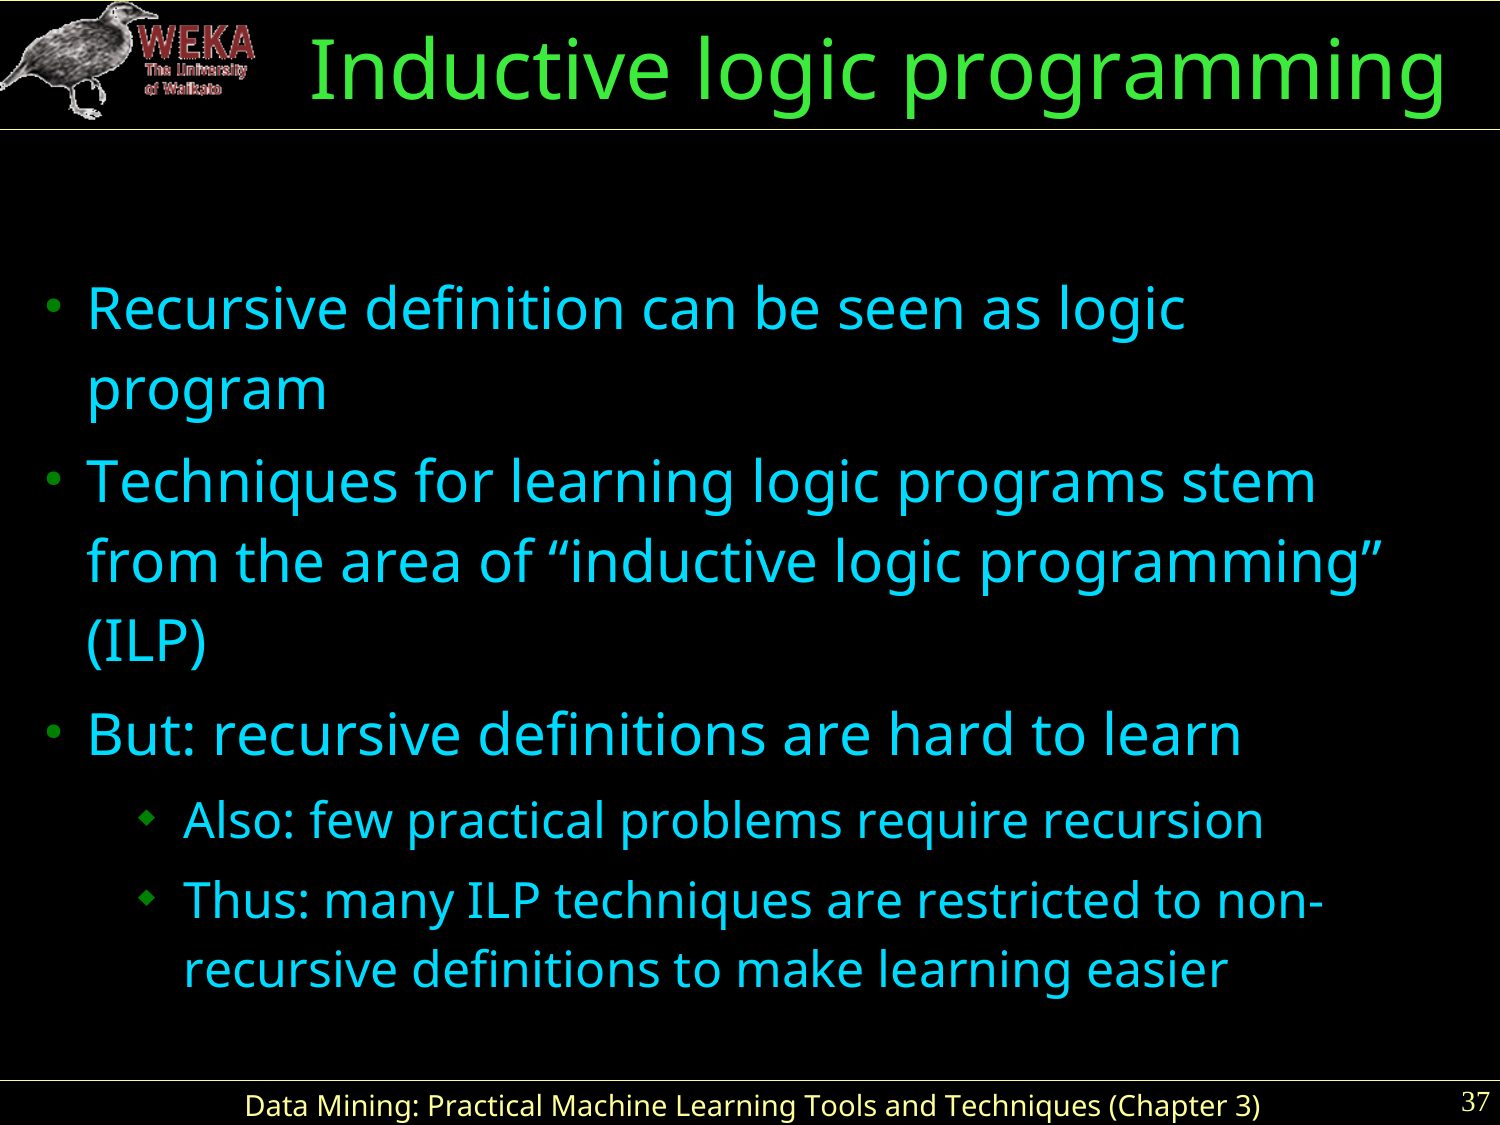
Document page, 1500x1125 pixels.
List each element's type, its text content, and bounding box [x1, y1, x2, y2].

title Inductive logic programming [295, 0, 1500, 148]
picture [0, 1, 266, 129]
text_box Recursive definition can be seen as logic program Techniques for learning logic programs stem from the area of “inductive logic programming” (ILP) But: recursive definitions are hard to learn Also: few practical problems require recursion Thus: many ILP techniques are restricted to non-recursive definitions to make learning easier [29, 260, 1447, 936]
